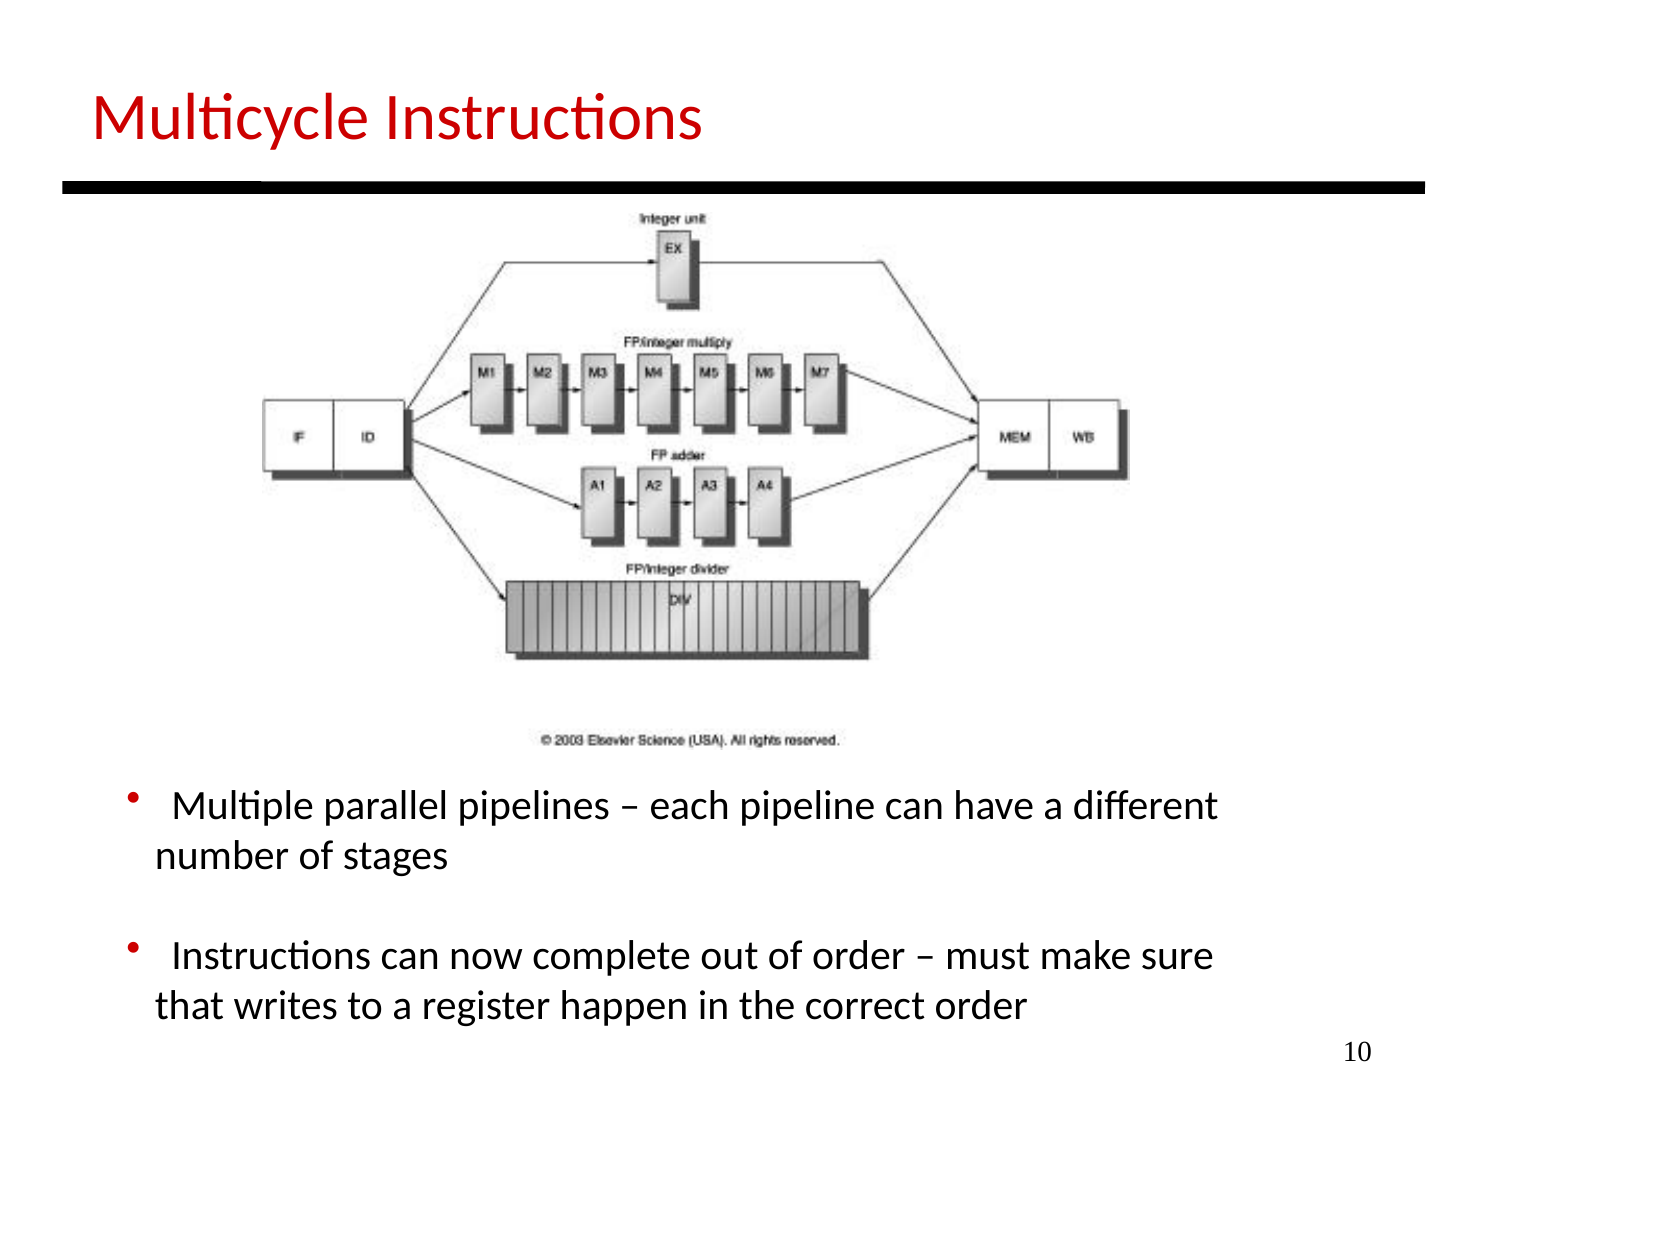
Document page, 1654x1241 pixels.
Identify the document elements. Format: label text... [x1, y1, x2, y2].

text_box Multiple parallel pipelines – each pipeline can have a different number of stages Instructions can now complete out of order – must make sure that writes to a register happen in the correct order [111, 770, 1235, 1036]
slide_number <number> [1074, 1025, 1388, 1100]
picture [262, 212, 1130, 750]
text_box Multicycle Instructions [76, 65, 720, 160]
